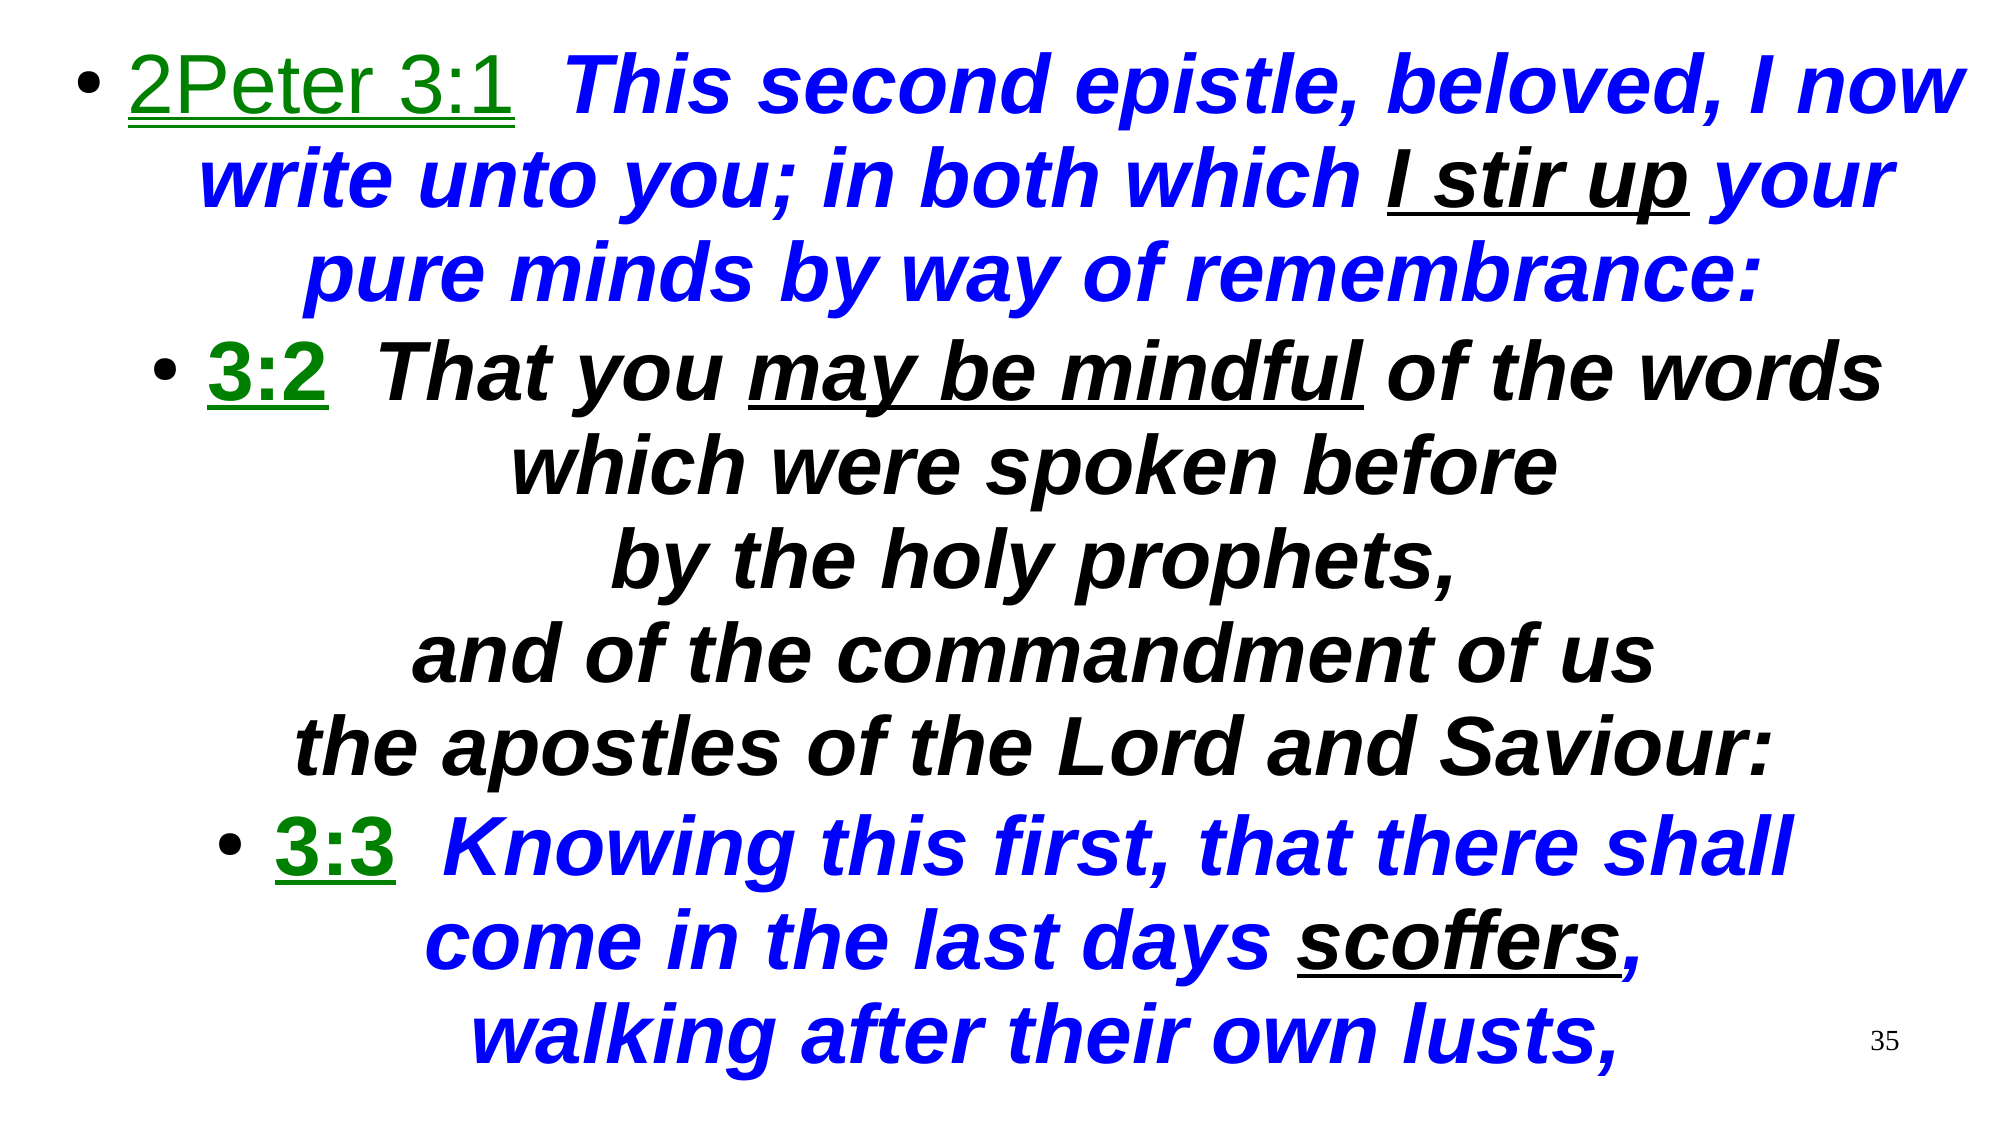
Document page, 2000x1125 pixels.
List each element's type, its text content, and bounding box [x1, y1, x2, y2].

list 2Peter 3:1 This second epistle, beloved, I now write unto you; in both which I stir up your pure minds by way of remembrance: 3:2 That you may be mindful of the words which were spoken before by the holy prophets, and of the commandment of us the apostles of the Lord and Saviour: 3:3 Knowing this first, that there shall come in the last days scoffers, walking after their own lusts, [37, 37, 1988, 1088]
